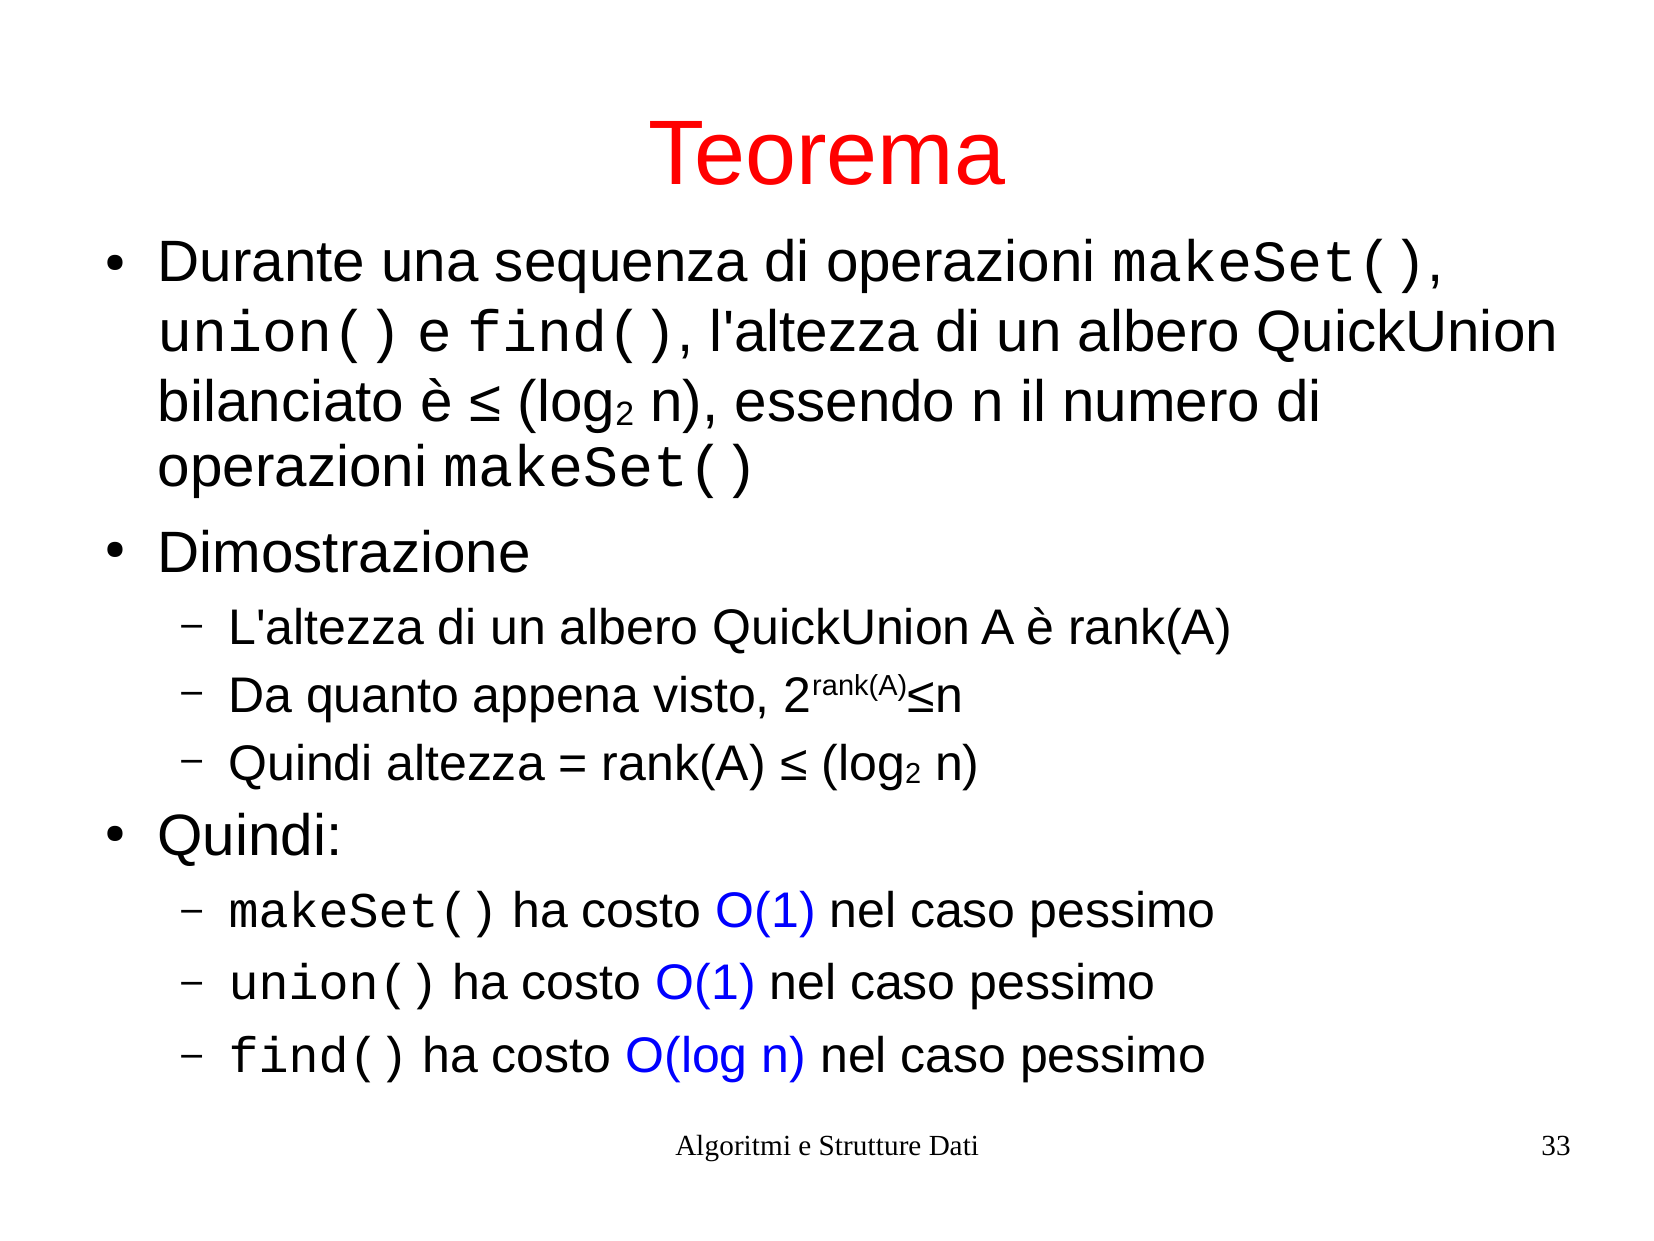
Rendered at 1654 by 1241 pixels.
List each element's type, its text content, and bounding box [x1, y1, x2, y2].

title Teorema [82, 49, 1571, 257]
list Durante una sequenza di operazioni makeSet(), union() e find(), l'altezza di un albero QuickUnion bilanciato è ≤ (log2 n), essendo n il numero di operazioni makeSet() Dimostrazione L'altezza di un albero QuickUnion A è rank(A) Da quanto appena visto, 2rank(A)≤n Quindi altezza = rank(A) ≤ (log2 n) Quindi: makeSet() ha costo O(1) nel caso pessimo union() ha costo O(1) nel caso pessimo find() ha costo O(log n) nel caso pessimo [86, 228, 1576, 1126]
